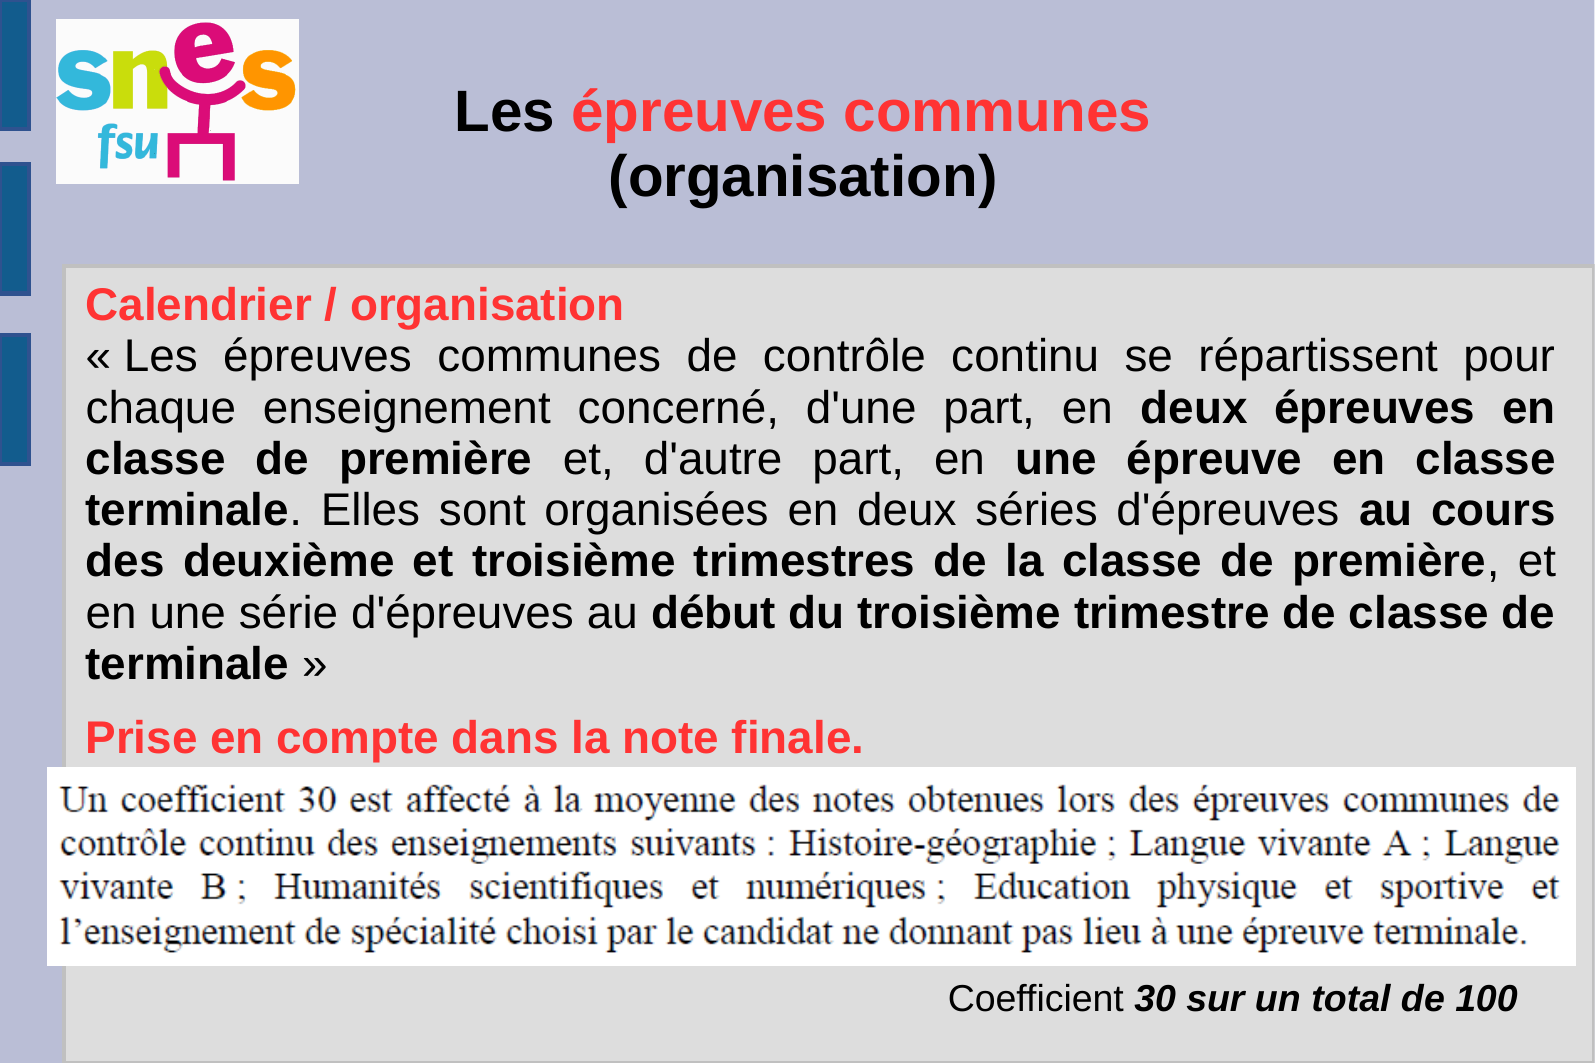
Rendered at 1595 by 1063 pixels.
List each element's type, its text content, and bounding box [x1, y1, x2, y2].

picture [47, 767, 1576, 966]
text_box Calendrier / organisation « Les épreuves communes de contrôle continu se répartissent pour chaque enseignement concerné, d'une part, en deux épreuves en classe de première et, d'autre part, en une épreuve en classe terminale. Elles sont organisées en deux séries d'épreuves au cours des deuxième et troisième trimestres de la classe de première, et en une série d'épreuves au début du troisième trimestre de classe de terminale » Prise en compte dans la note finale. [70, 271, 1571, 809]
picture [56, 19, 299, 184]
text_box Coefficient 30 sur un total de 100 [933, 969, 1571, 1028]
text_box Les épreuves communes (organisation) [401, 70, 1205, 225]
